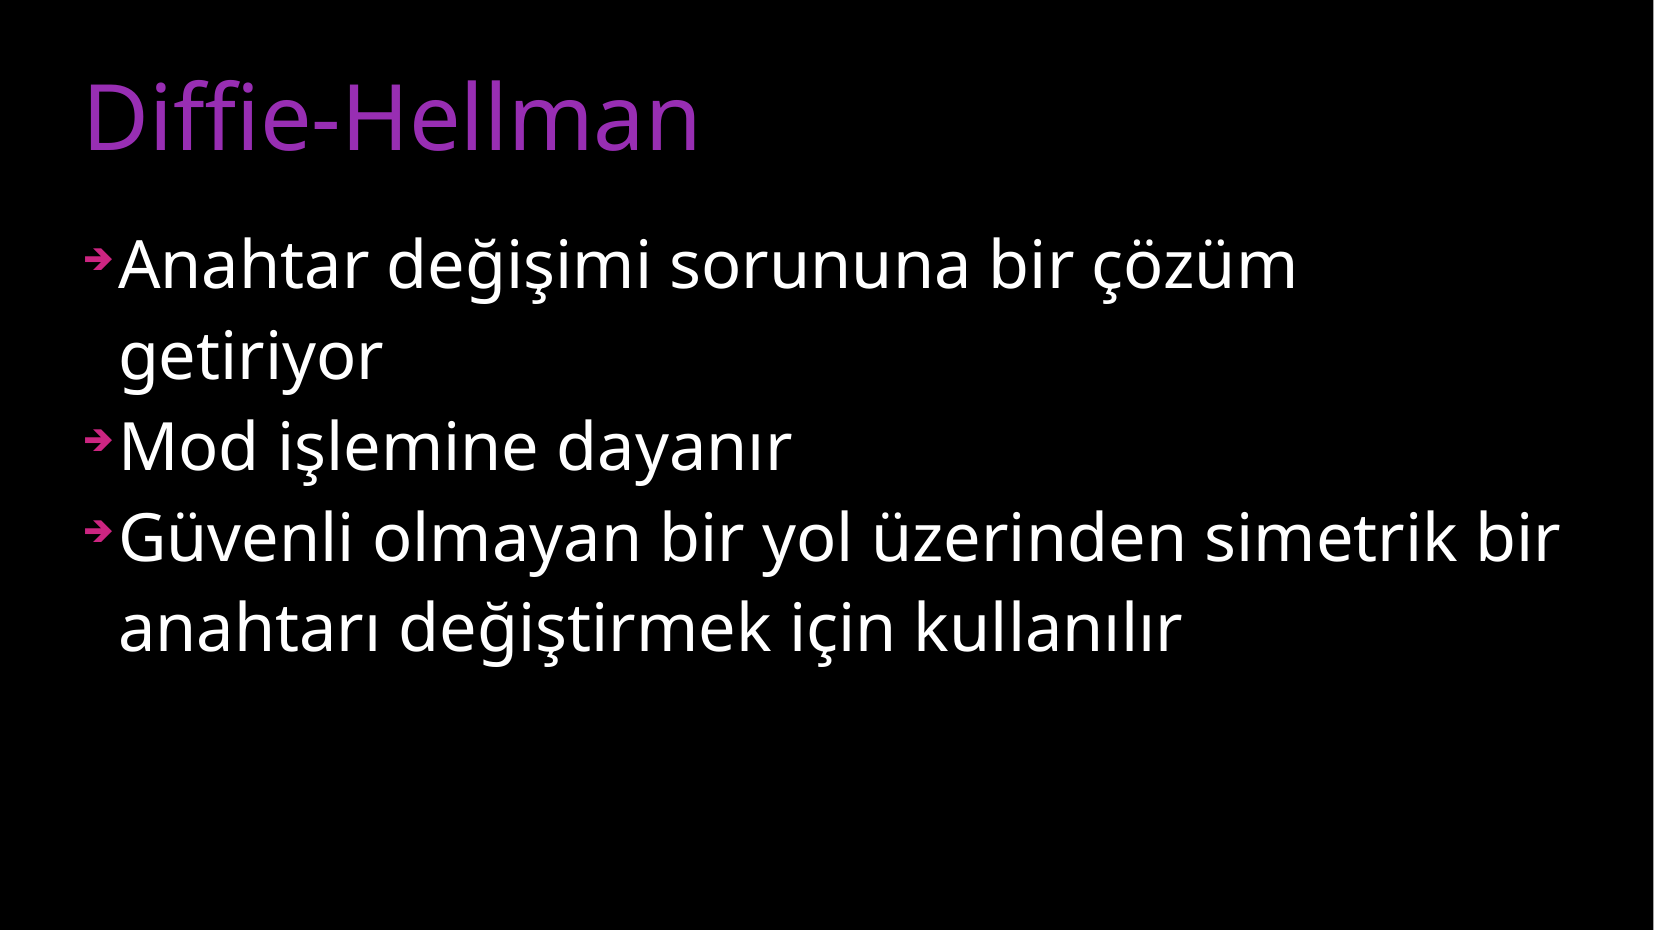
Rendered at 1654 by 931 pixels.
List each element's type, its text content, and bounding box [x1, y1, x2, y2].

subtitle Anahtar değişimi sorununa bir çözüm getiriyor Mod işlemine dayanır Güvenli olmayan bir yol üzerinden simetrik bir anahtarı değiştirmek için kullanılır [82, 217, 1571, 758]
title Diffie-Hellman [82, 37, 1571, 193]
